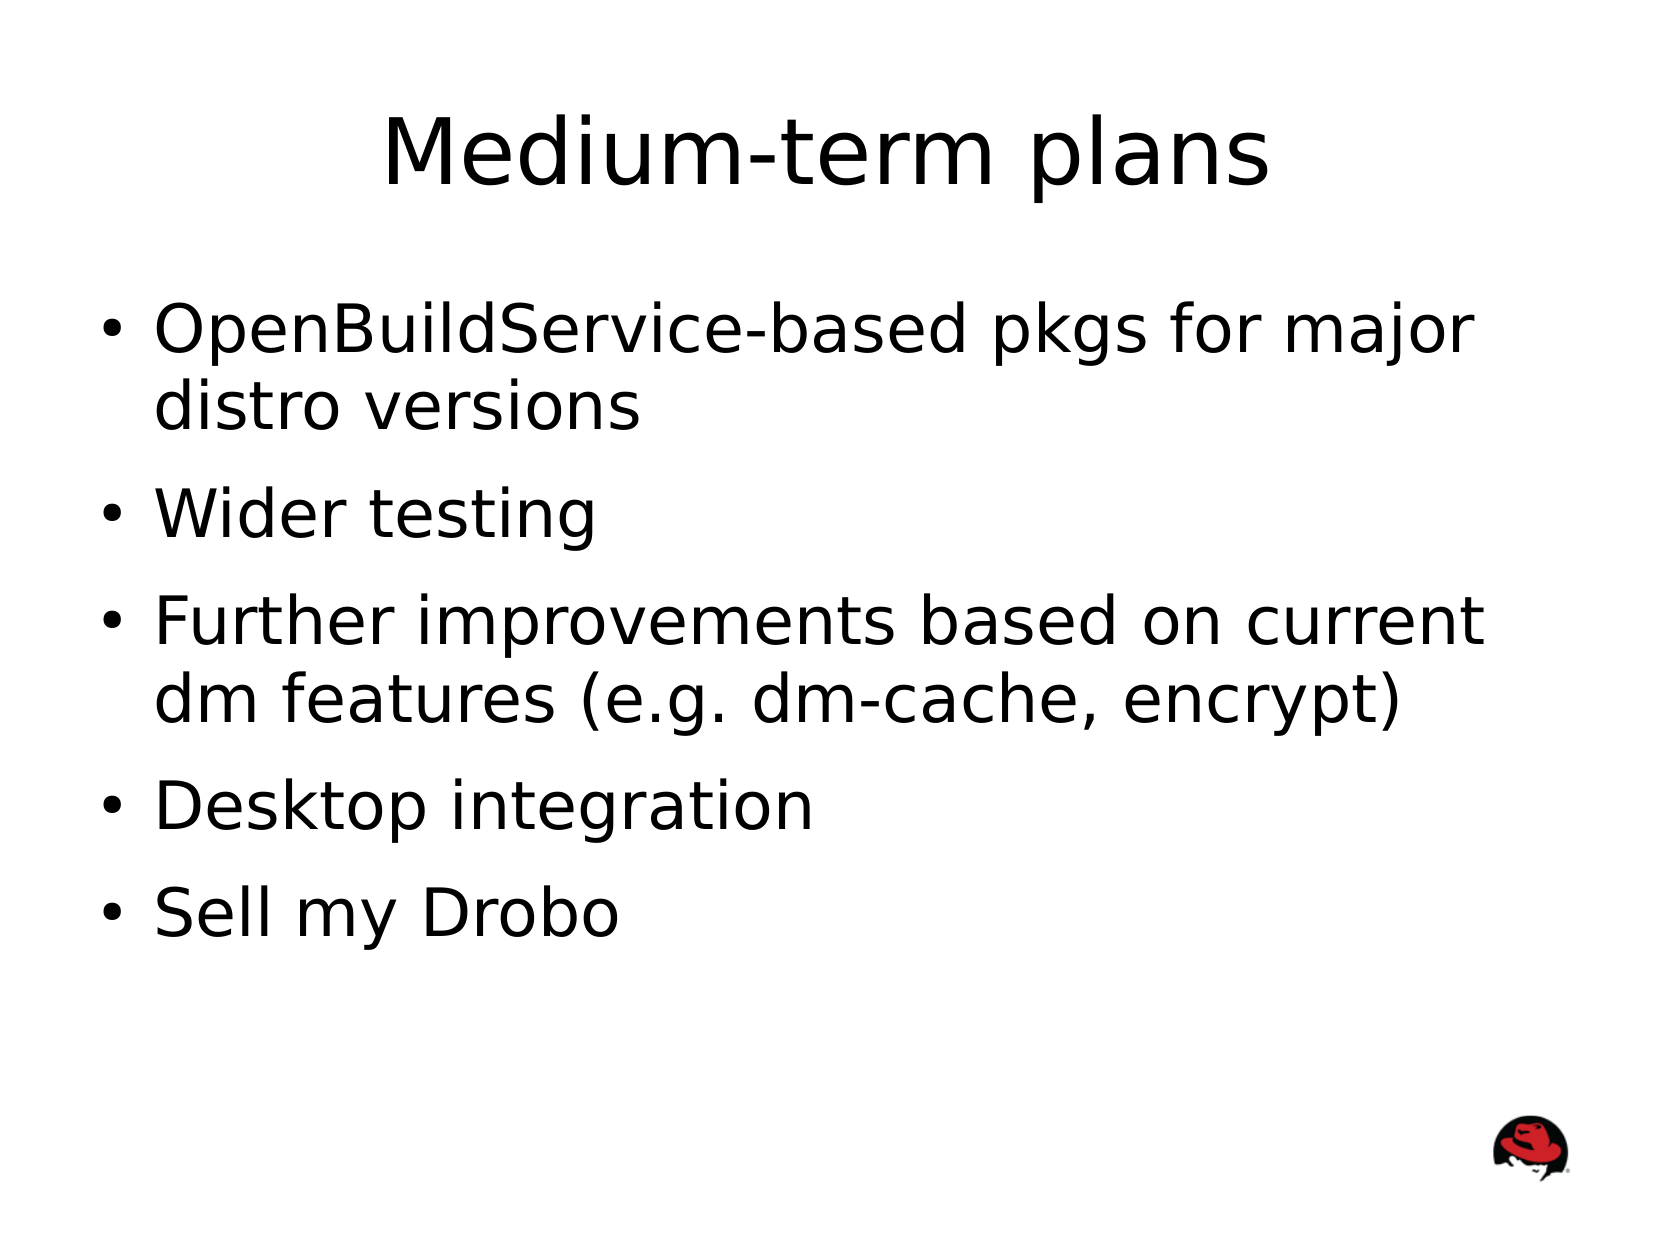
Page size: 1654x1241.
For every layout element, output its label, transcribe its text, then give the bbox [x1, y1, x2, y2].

list OpenBuildService-based pkgs for major distro versions Wider testing Further improvements based on current dm features (e.g. dm-cache, encrypt) Desktop integration Sell my Drobo [82, 290, 1571, 1010]
title Medium-term plans [82, 49, 1571, 257]
picture [1492, 1113, 1576, 1191]
